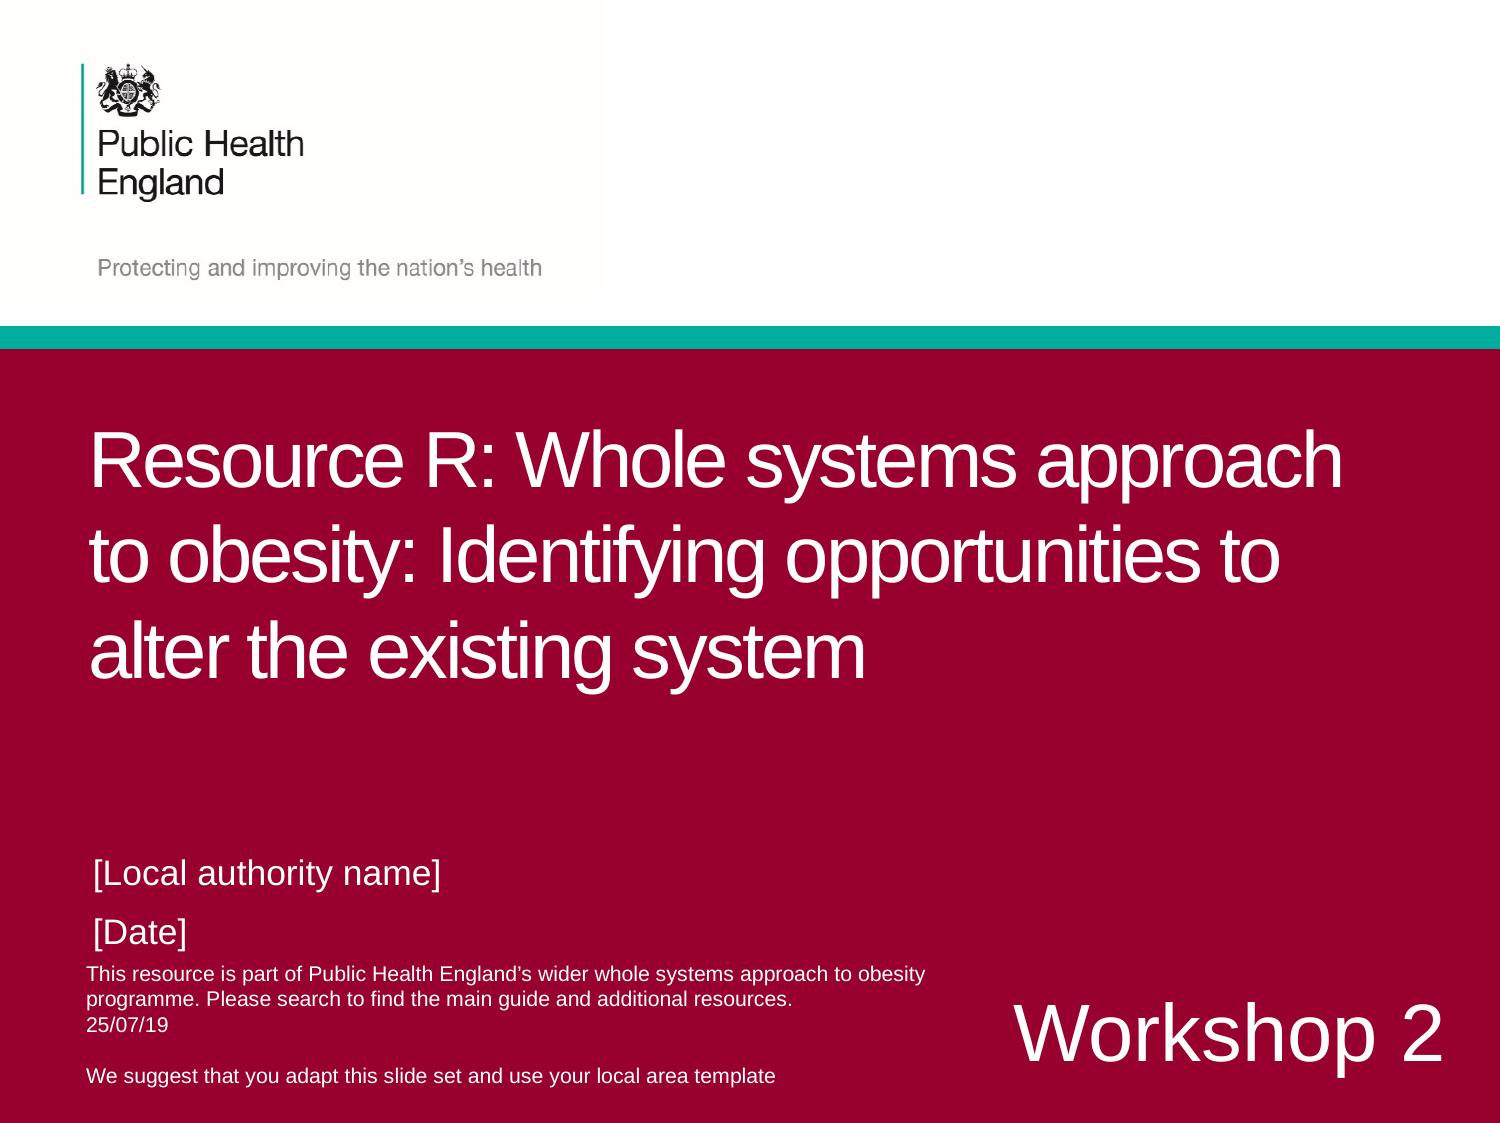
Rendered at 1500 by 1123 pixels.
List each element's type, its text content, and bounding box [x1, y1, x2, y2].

text_box Workshop 2 [998, 972, 1500, 1087]
title Resource R: Whole systems approach to obesity: Identifying opportunities to alter the existing system [88, 407, 1439, 637]
text_box This resource is part of Public Health England’s wider whole systems approach to obesity programme. Please search to find the main guide and additional resources. 25/07/19 We suggest that you adapt this slide set and use your local area template [70, 952, 1044, 1097]
subtitle [Local authority name] [Date] [92, 861, 1381, 954]
